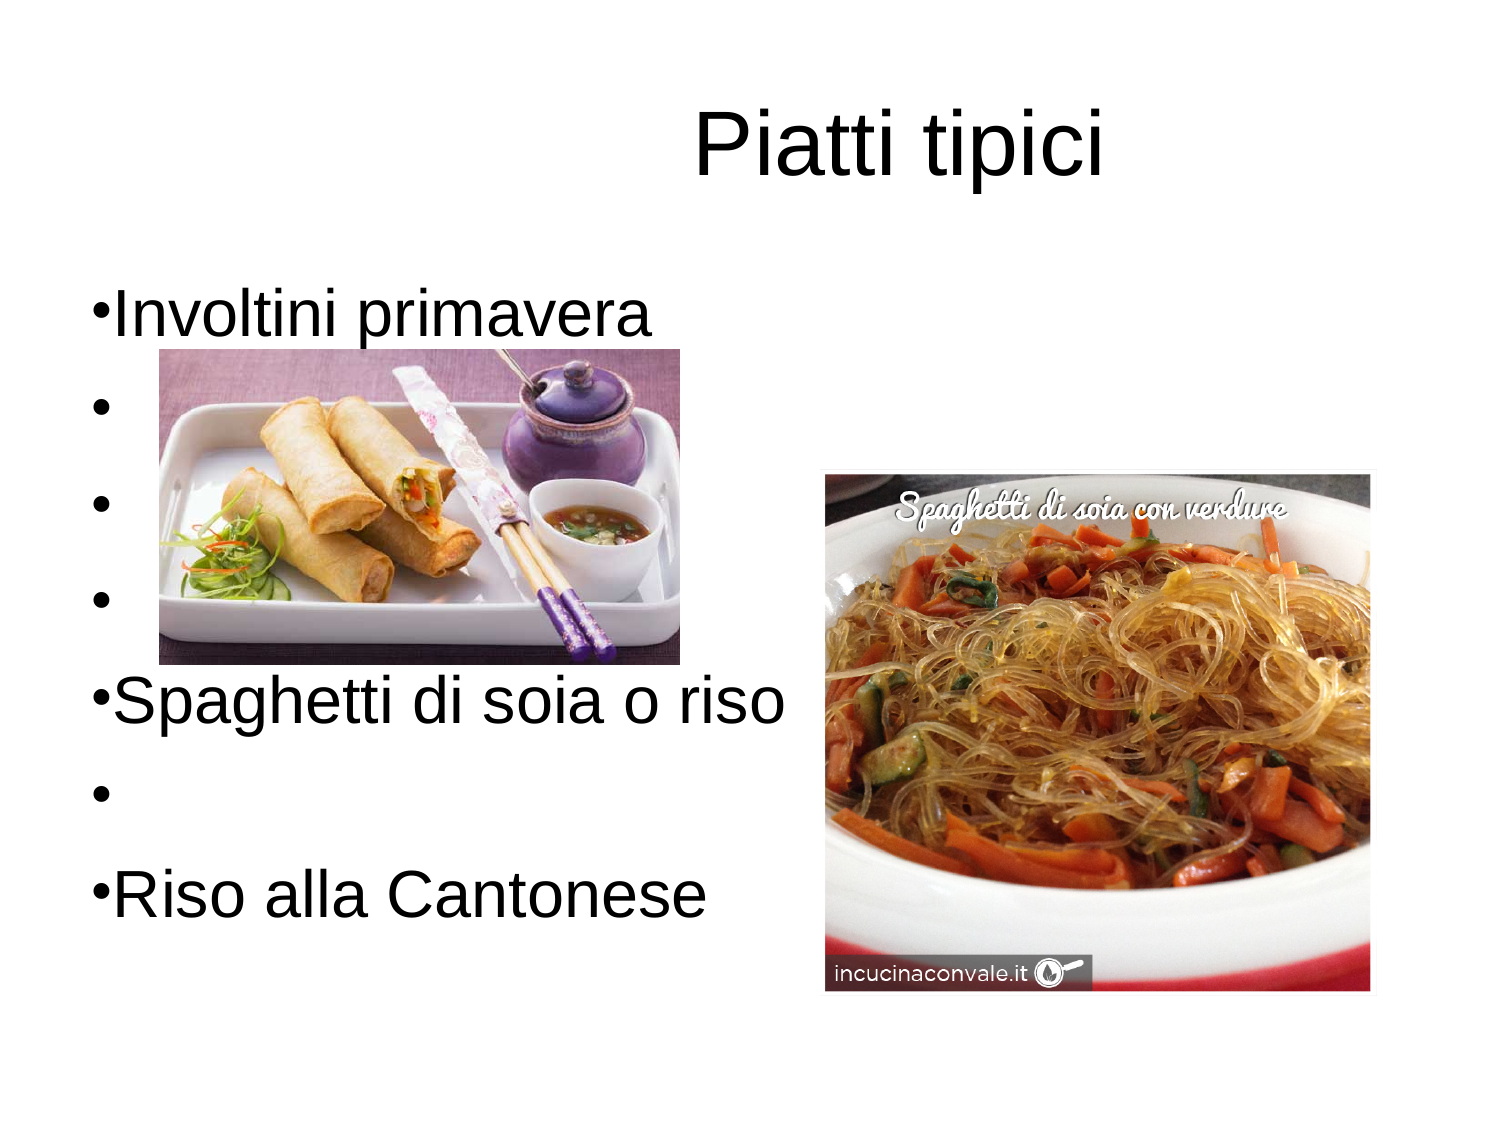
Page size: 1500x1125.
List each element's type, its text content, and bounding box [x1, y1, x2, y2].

picture [159, 350, 680, 665]
picture [820, 469, 1377, 996]
list Involtini primavera Spaghetti di soia o riso Riso alla Cantonese [75, 262, 1425, 1005]
title Piatti tipici [75, 45, 1425, 233]
